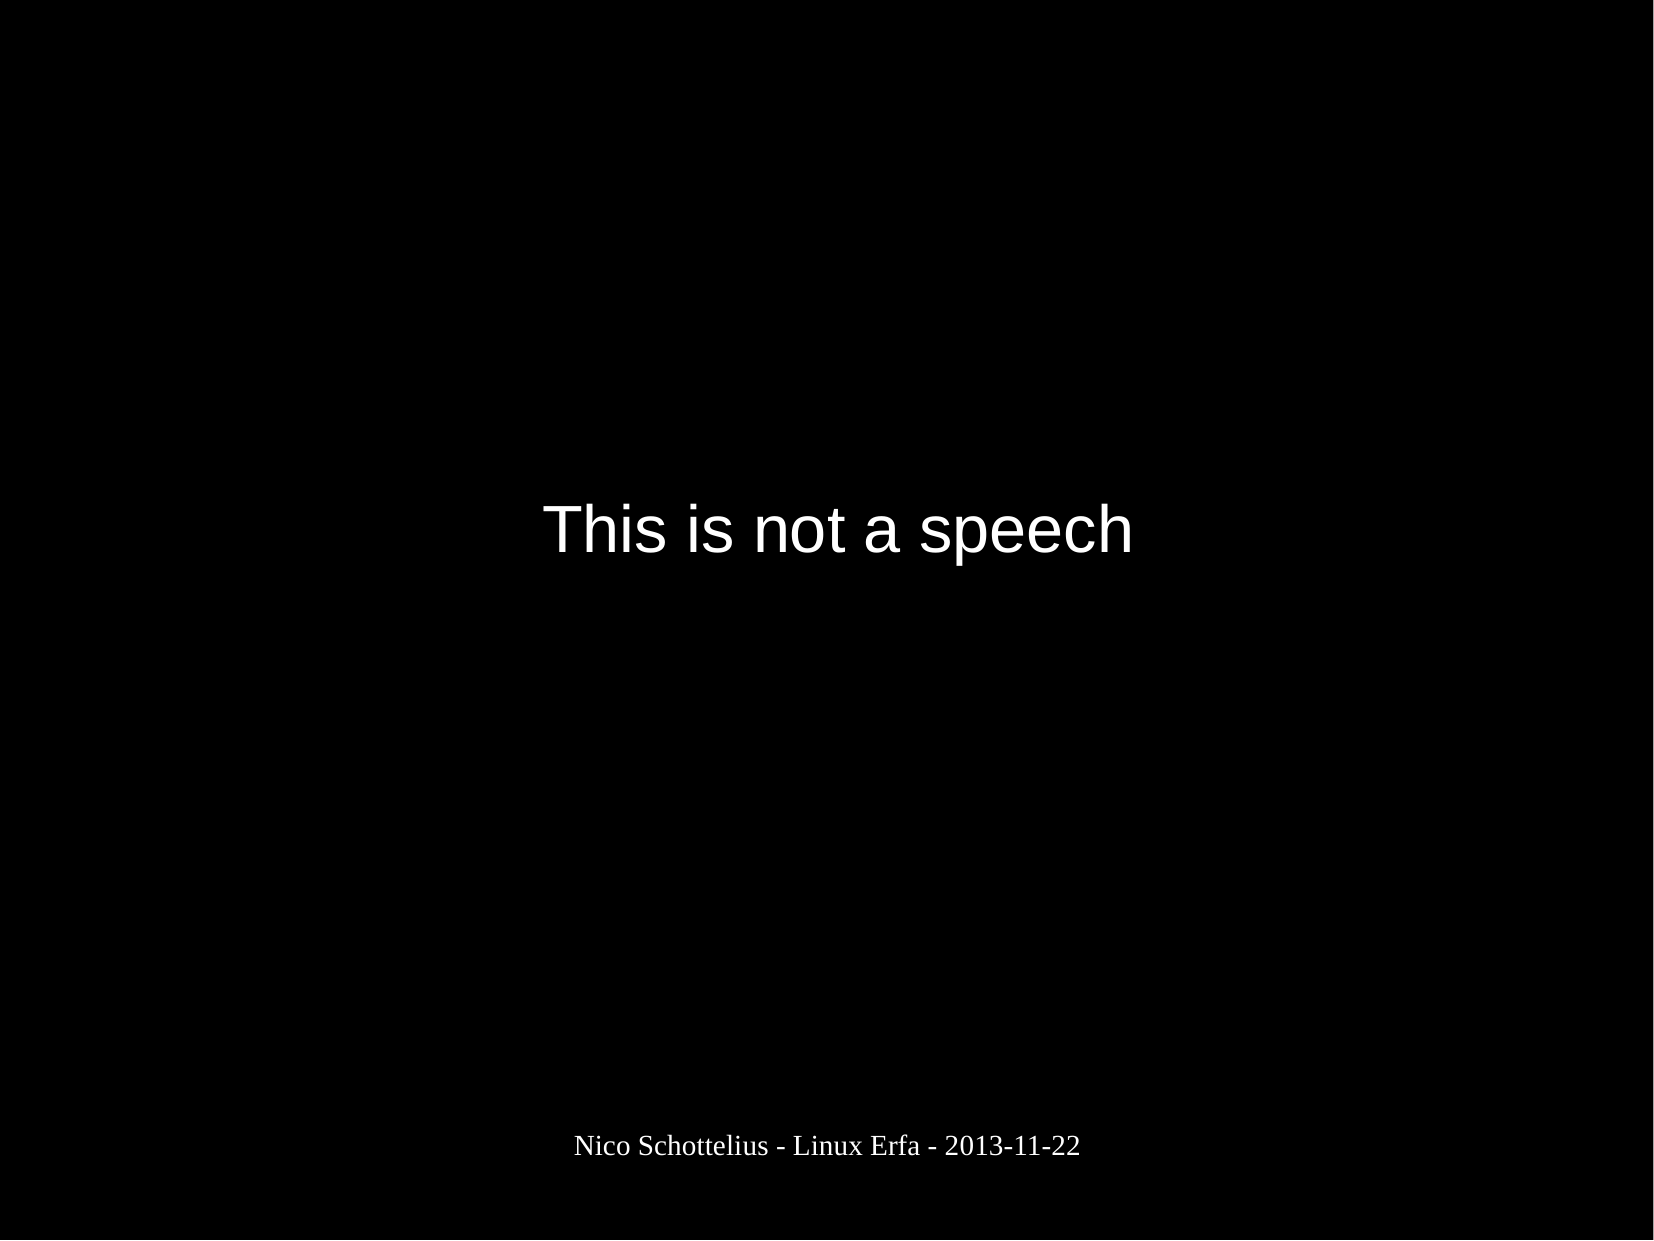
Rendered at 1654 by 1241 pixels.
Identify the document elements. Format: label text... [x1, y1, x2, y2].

subtitle This is not a speech [82, 49, 1571, 1010]
